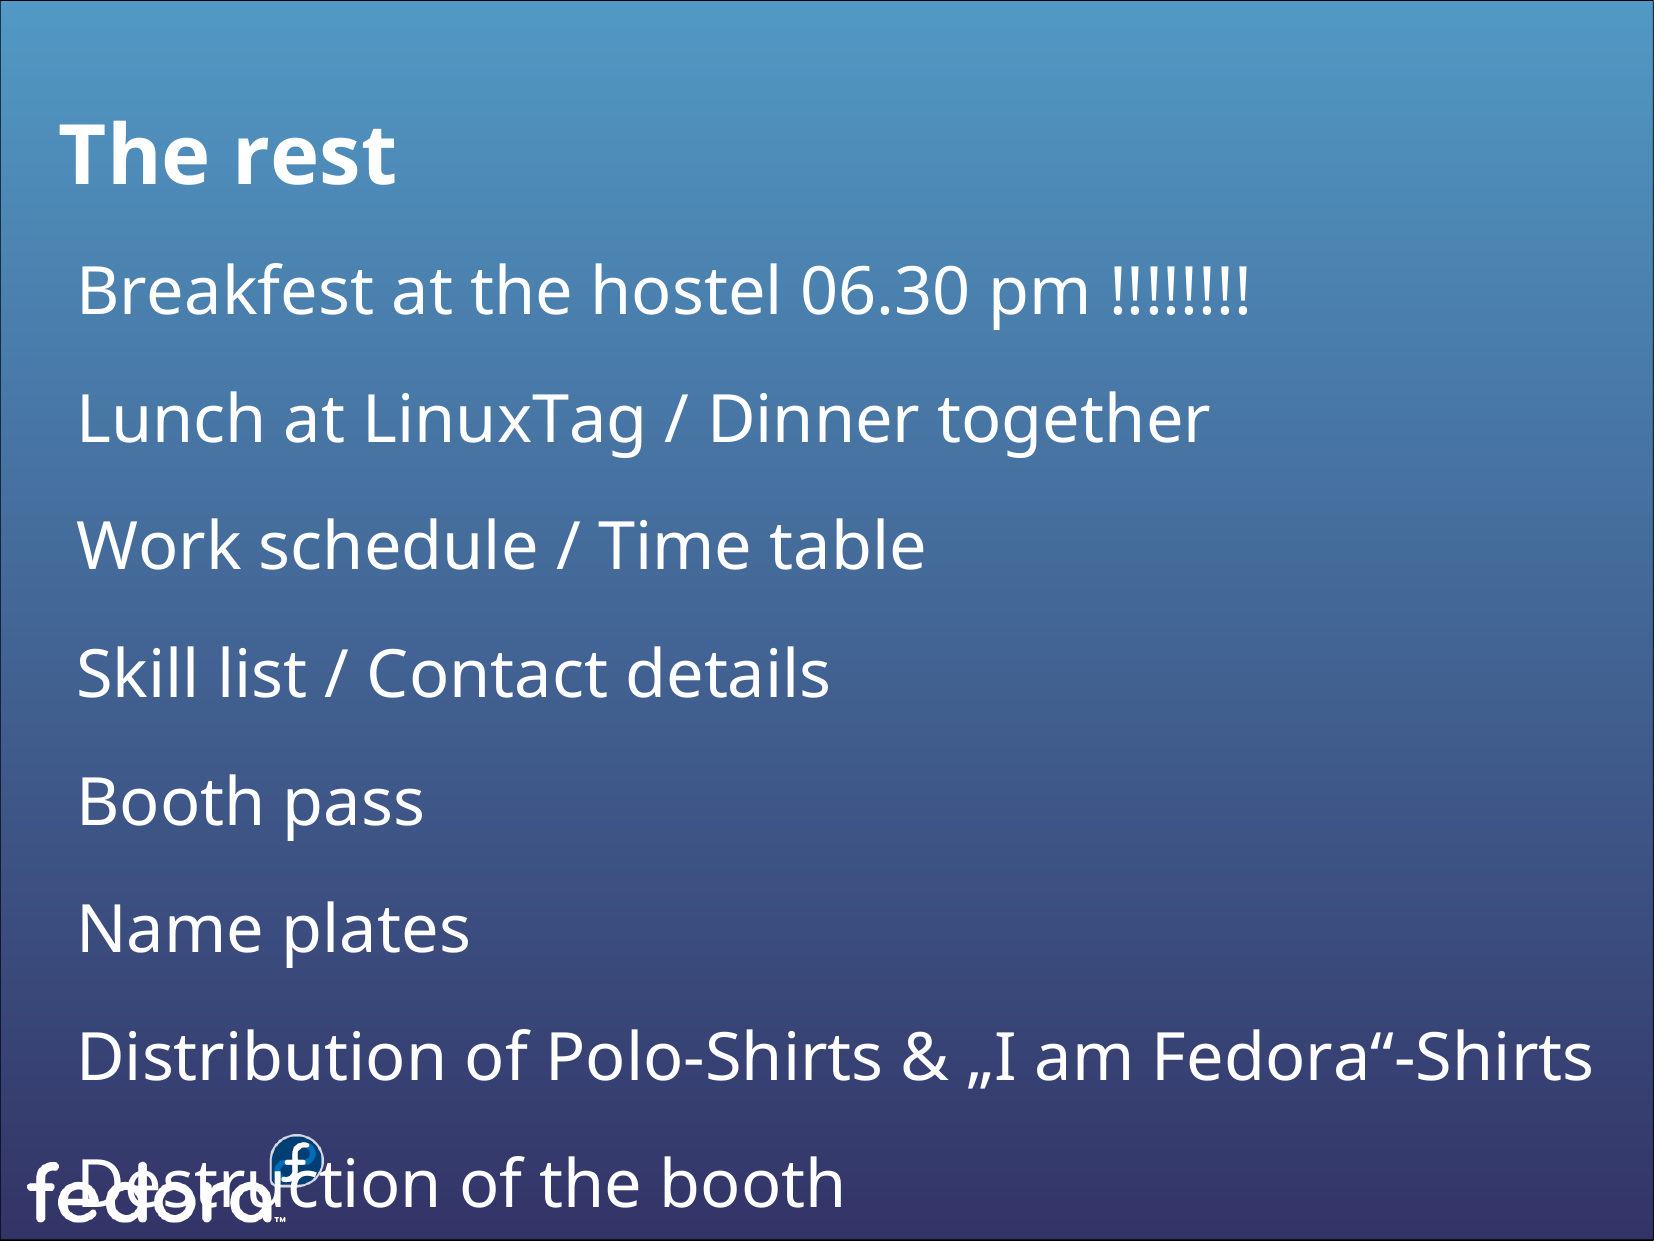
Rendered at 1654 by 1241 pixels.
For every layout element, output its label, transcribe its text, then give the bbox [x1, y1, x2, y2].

title The rest [59, 95, 1624, 200]
picture [26, 1133, 325, 1223]
list Breakfest at the hostel 06.30 pm !!!!!!!! Lunch at LinuxTag / Dinner together Work schedule / Time table Skill list / Contact details Booth pass Name plates Distribution of Polo-Shirts & „I am Fedora“-Shirts Destruction of the booth [59, 236, 1624, 1135]
